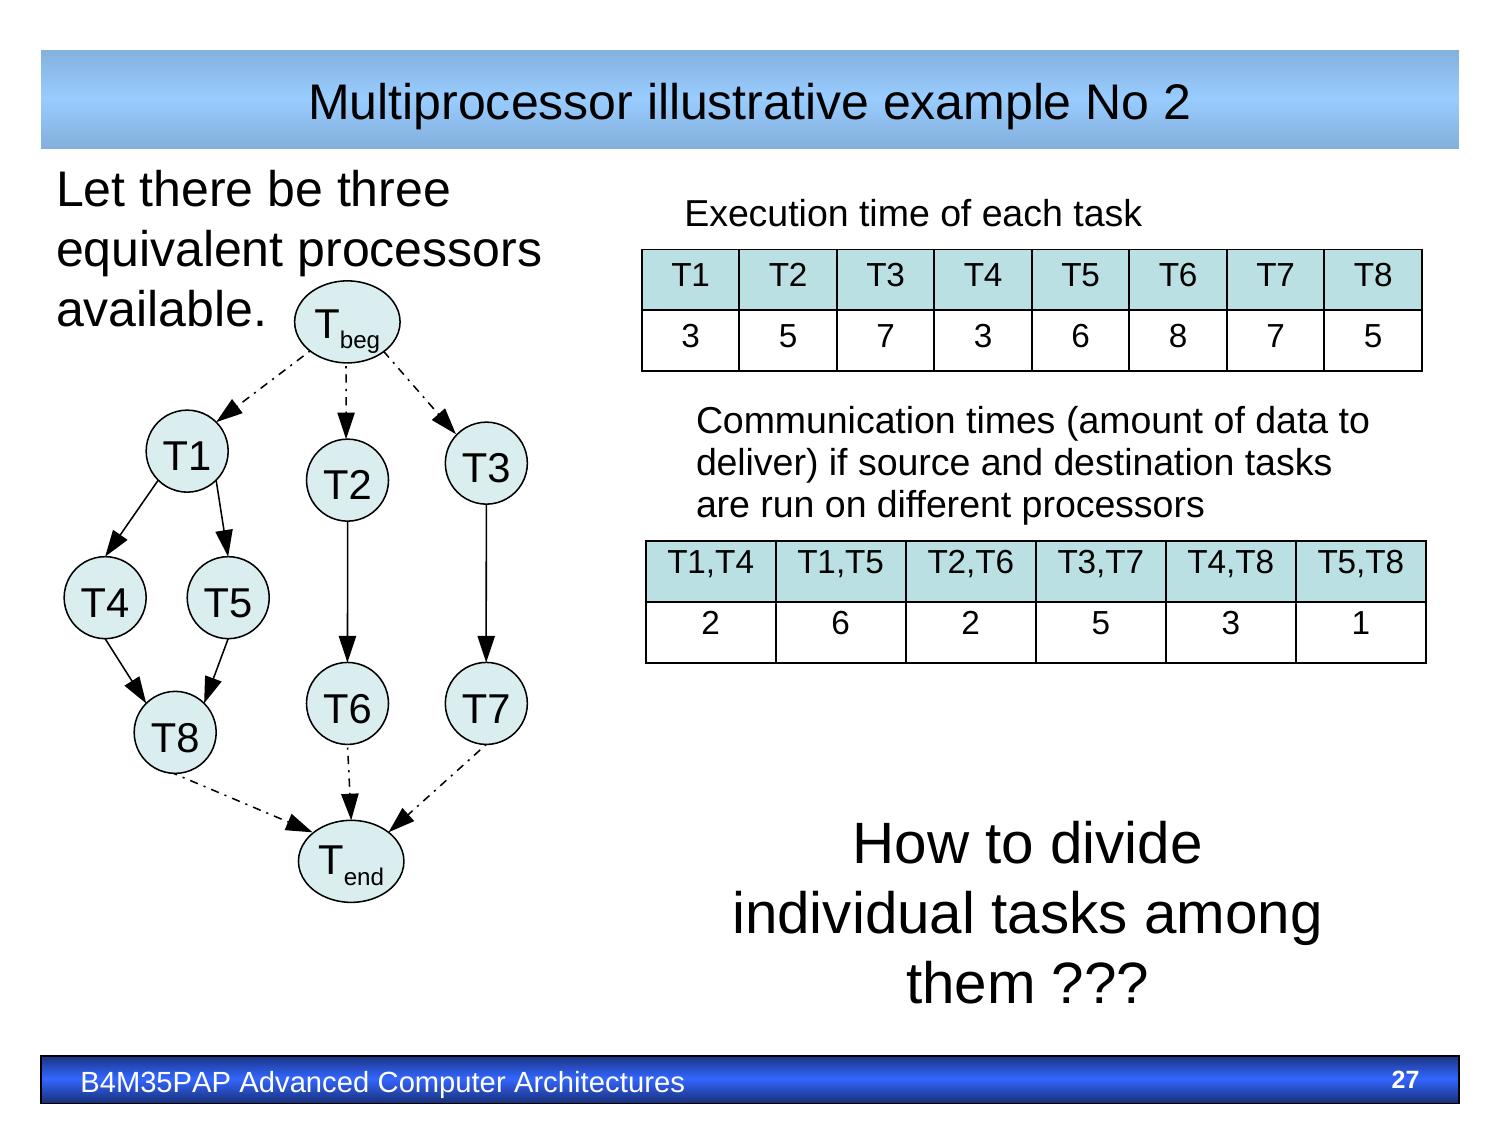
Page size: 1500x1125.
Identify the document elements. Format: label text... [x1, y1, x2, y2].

table_cell 1 [1297, 603, 1425, 662]
text_box [105, 480, 159, 557]
text_box [388, 744, 487, 833]
text_box T3 [445, 422, 528, 505]
text_box T7 [445, 662, 528, 745]
title Multiprocessor illustrative example No 2 [41, 50, 1459, 149]
text_box How to divide individual tasks among them ??? [714, 798, 1341, 1023]
text_box Tbeg [294, 280, 401, 363]
text_box [216, 480, 229, 557]
table_header T2 [740, 250, 836, 309]
table_cell 8 [1130, 311, 1226, 370]
table_header T8 [1325, 250, 1421, 309]
text_box T4 [64, 556, 147, 639]
table_cell 2 [907, 603, 1035, 662]
text_box T5 [187, 556, 270, 639]
table_header T1,T4 [647, 542, 775, 601]
text_box Execution time of each task [669, 185, 1157, 243]
table_header T5,T8 [1297, 542, 1425, 601]
table_cell 3 [1167, 603, 1295, 662]
text_box [204, 638, 229, 704]
text_box Tend [298, 820, 404, 903]
table_header T6 [1130, 250, 1226, 309]
text_box Communication times (amount of data to deliver) if source and destination tasks are run on different processors [681, 391, 1400, 533]
text_box [347, 744, 352, 821]
text_box [383, 350, 456, 435]
text_box T8 [134, 691, 217, 774]
list Let there be three equivalent processors available. [41, 148, 628, 344]
table_cell 5 [740, 311, 836, 370]
table_cell 7 [838, 311, 933, 370]
table_header T1 [643, 250, 738, 309]
table_header T1,T5 [777, 542, 905, 601]
table_header T7 [1228, 250, 1323, 309]
table_header T2,T6 [907, 542, 1035, 601]
table_cell 2 [647, 603, 775, 662]
table_cell 5 [1325, 311, 1421, 370]
text_box T2 [306, 439, 389, 522]
text_box [105, 638, 147, 704]
table_cell 6 [1033, 311, 1128, 370]
table_header T4 [935, 250, 1031, 309]
table_header T5 [1033, 250, 1128, 309]
table_cell 5 [1037, 603, 1165, 662]
table_cell 3 [935, 311, 1031, 370]
table_cell 7 [1228, 311, 1323, 370]
table_cell 6 [777, 603, 905, 662]
table_header T3,T7 [1037, 542, 1165, 601]
text_box [216, 350, 311, 423]
table_header T4,T8 [1167, 542, 1295, 601]
text_box T6 [306, 662, 389, 745]
table_cell 3 [643, 311, 738, 370]
text_box T1 [146, 410, 229, 493]
text_box [173, 773, 313, 833]
table_header T3 [838, 250, 933, 309]
